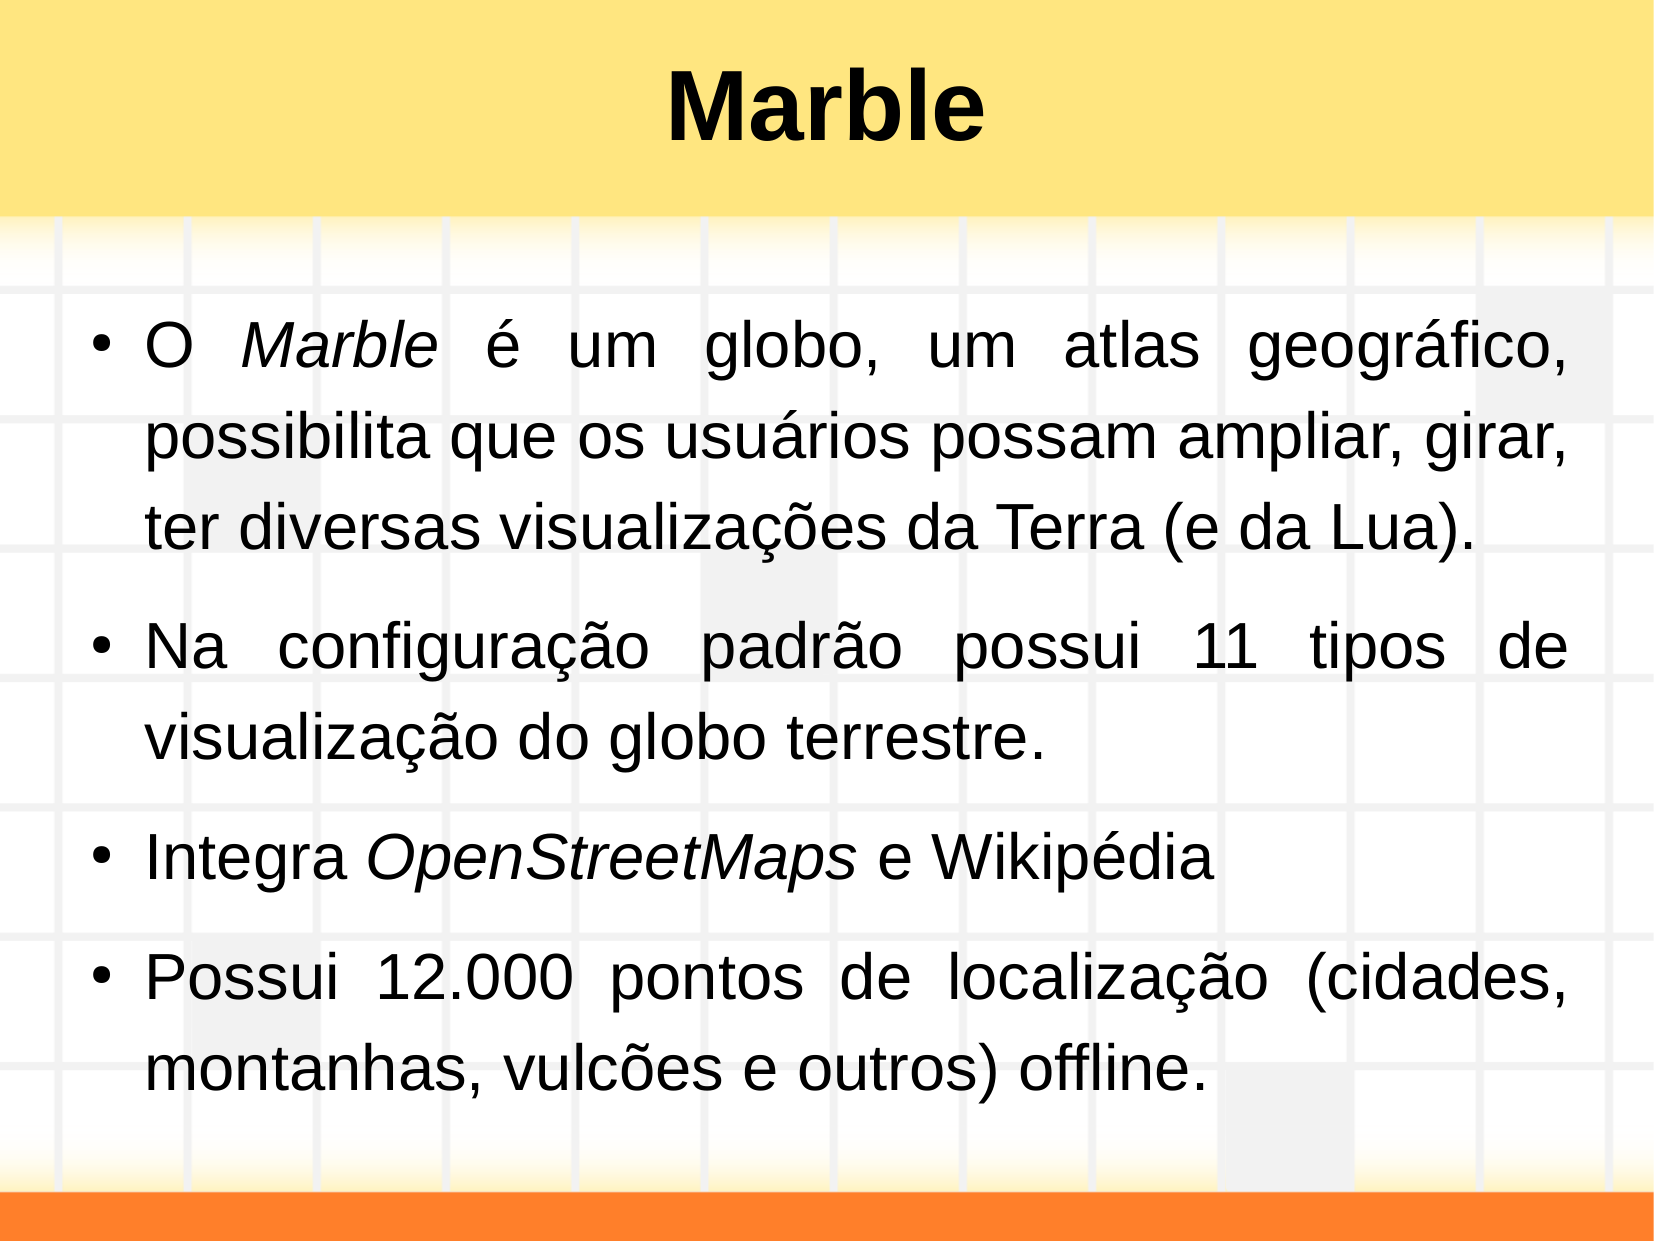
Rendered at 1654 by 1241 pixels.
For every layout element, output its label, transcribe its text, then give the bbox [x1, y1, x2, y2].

title Marble [82, 49, 1571, 257]
picture [0, 0, 1654, 1241]
list O Marble é um globo, um atlas geográfico, possibilita que os usuários possam ampliar, girar, ter diversas visualizações da Terra (e da Lua). Na configuração padrão possui 11 tipos de visualização do globo terrestre. Integra OpenStreetMaps e Wikipédia Possui 12.000 pontos de localização (cidades, montanhas, vulcões e outros) offline. [82, 290, 1571, 1182]
